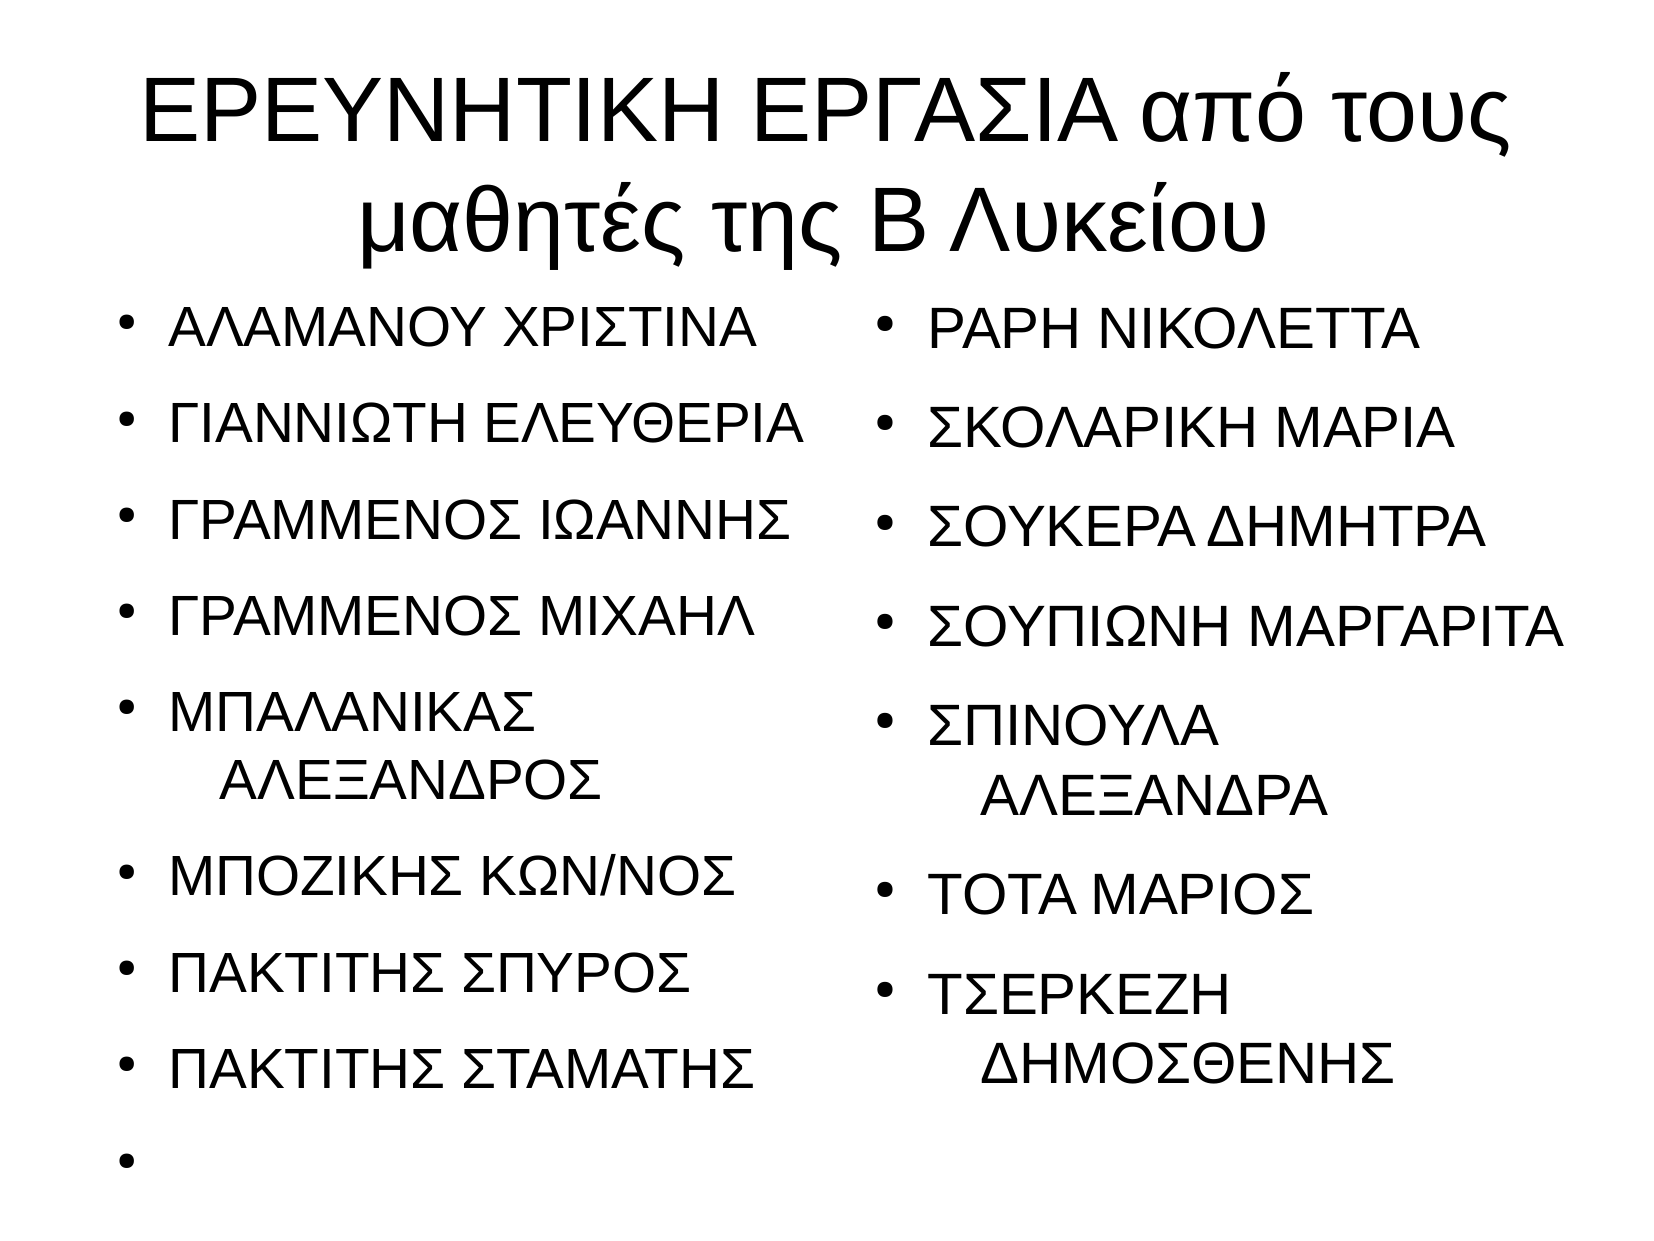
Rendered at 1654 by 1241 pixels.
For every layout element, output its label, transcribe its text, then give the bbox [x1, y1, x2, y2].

title ΕΡΕΥΝΗΤΙΚΗ ΕΡΓΑΣΙΑ από τους μαθητές της Β Λυκείου [82, 49, 1571, 257]
list ΡΑΡΗ ΝΙΚΟΛΕΤΤΑ ΣΚΟΛΑΡΙΚΗ ΜΑΡΙΑ ΣΟΥΚΕΡΑ ΔΗΜΗΤΡΑ ΣΟΥΠΙΩΝΗ ΜΑΡΓΑΡΙΤΑ ΣΠΙΝΟΥΛΑ ΑΛΕΞΑΝΔΡΑ ΤΟΤΑ ΜΑΡΙΟΣ ΤΣΕΡΚΕΖΗ ΔΗΜΟΣΘΕΝΗΣ [839, 290, 1571, 1109]
list ΑΛΑΜΑΝΟΥ ΧΡΙΣΤΙΝΑ ΓΙΑΝΝΙΩΤΗ ΕΛΕΥΘΕΡΙΑ ΓΡΑΜΜΕΝΟΣ ΙΩΑΝΝΗΣ ΓΡΑΜΜΕΝΟΣ ΜΙΧΑΗΛ ΜΠΑΛΑΝΙΚΑΣ ΑΛΕΞΑΝΔΡΟΣ ΜΠΟΖΙΚΗΣ ΚΩΝ/ΝΟΣ ΠΑΚΤΙΤΗΣ ΣΠΥΡΟΣ ΠΑΚΤΙΤΗΣ ΣΤΑΜΑΤΗΣ [82, 290, 815, 1109]
